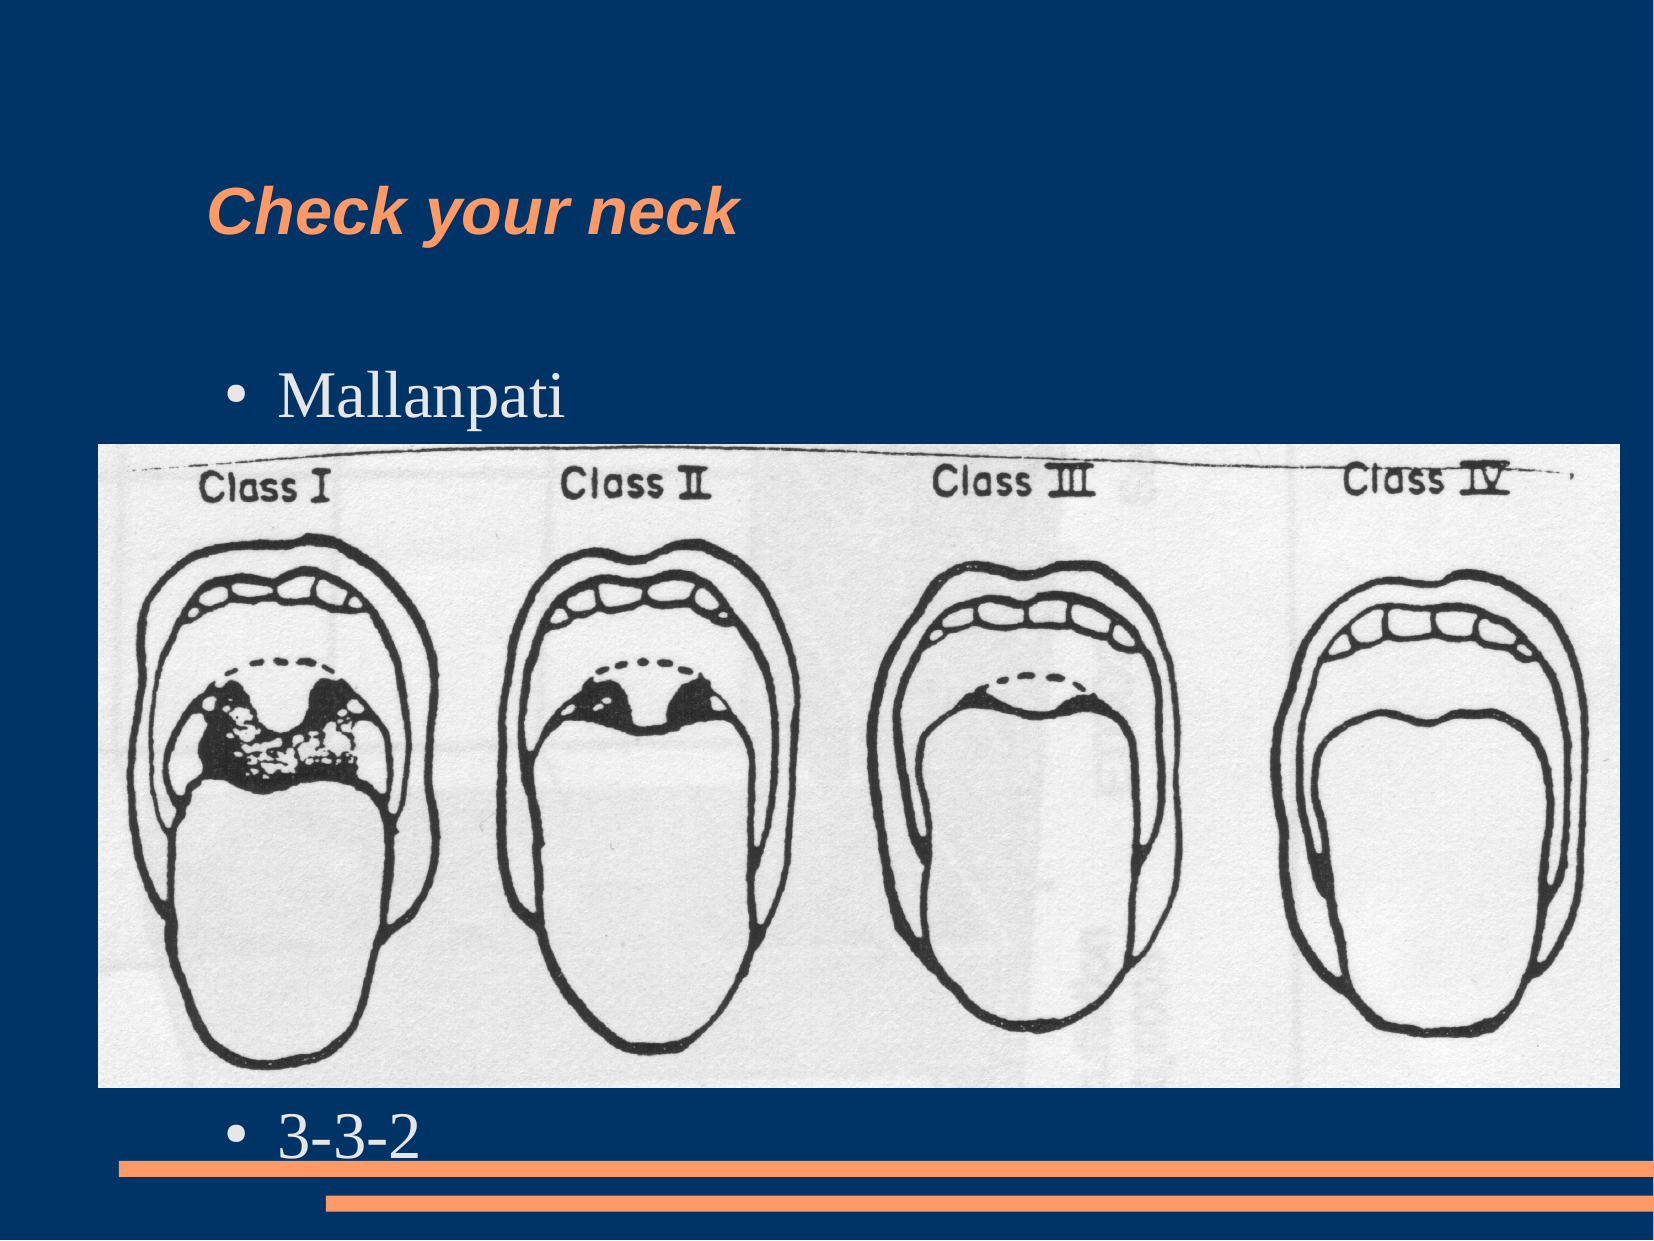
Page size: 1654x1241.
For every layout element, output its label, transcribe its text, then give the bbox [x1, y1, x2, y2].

list Mallanpati 3-3-2 [206, 1088, 1613, 1176]
picture [98, 444, 1620, 1088]
list Mallanpati 3-3-2 [206, 358, 1613, 444]
title Check your neck [206, 110, 1613, 317]
